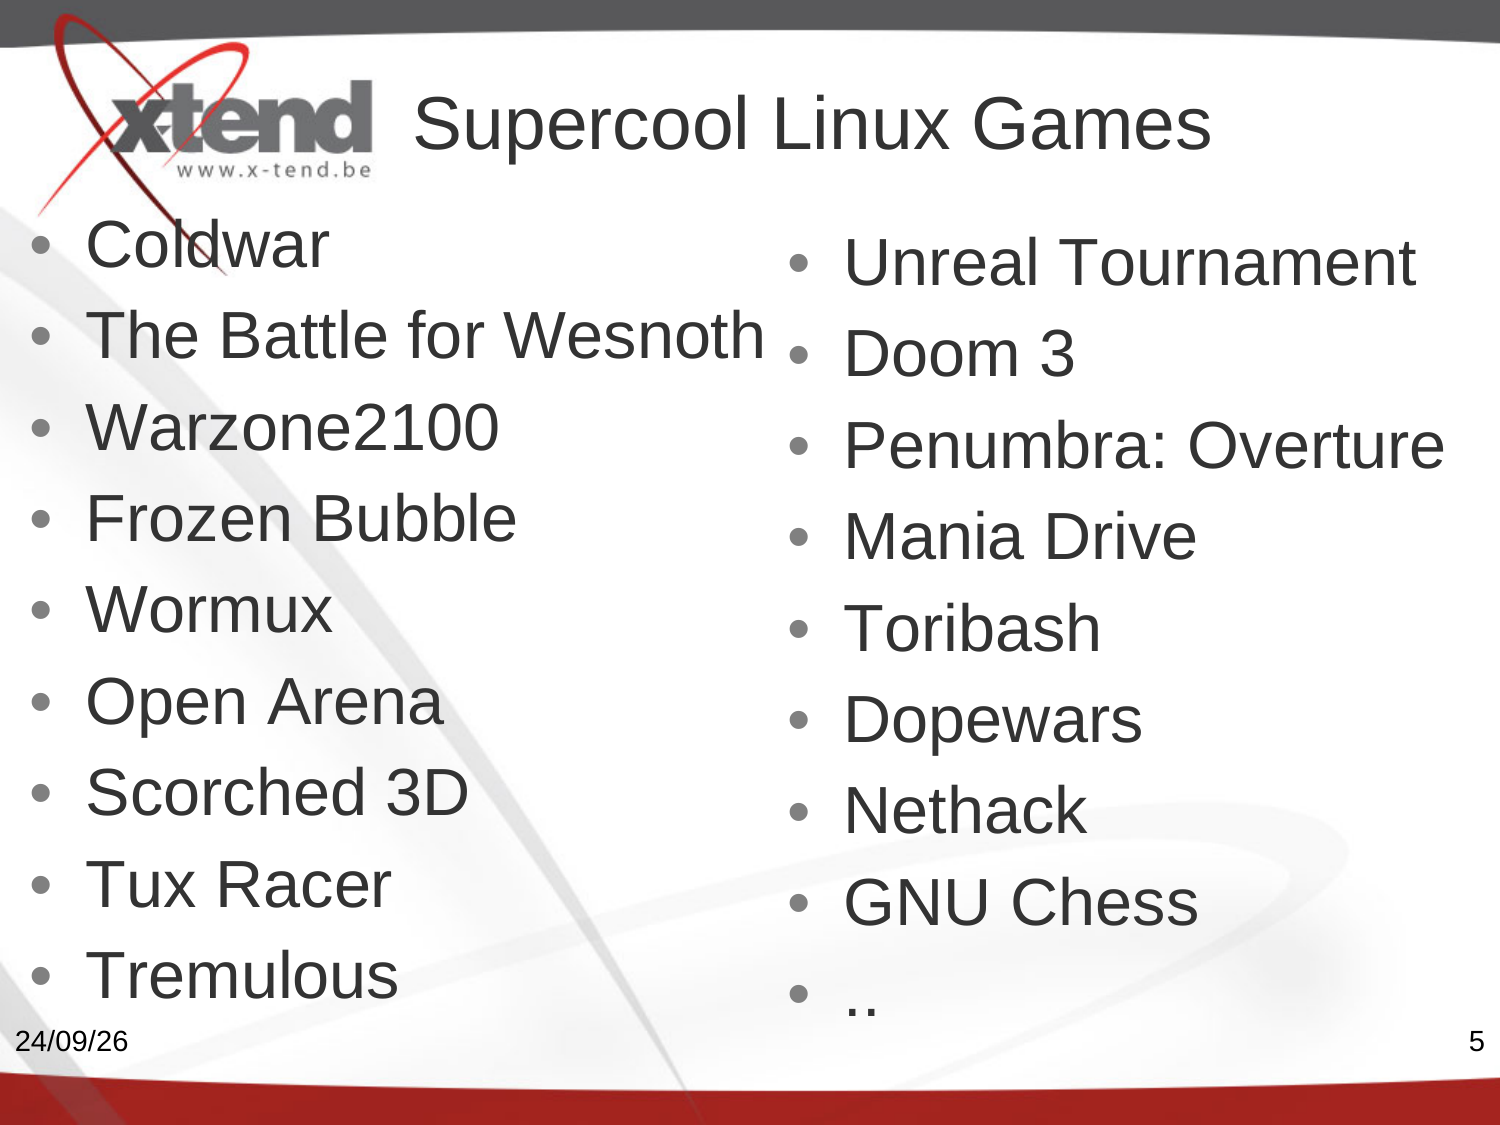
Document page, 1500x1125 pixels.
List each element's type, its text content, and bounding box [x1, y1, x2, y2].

list Coldwar The Battle for Wesnoth Warzone2100 Frozen Bubble Wormux Open Arena Scorched 3D Tux Racer Tremulous [29, 206, 788, 1019]
title Supercool Linux Games [412, 29, 1477, 218]
picture [0, 0, 1500, 1125]
list Unreal Tournament Doom 3 Penumbra: Overture Mania Drive Toribash Dopewars Nethack GNU Chess .. [787, 224, 1463, 1038]
